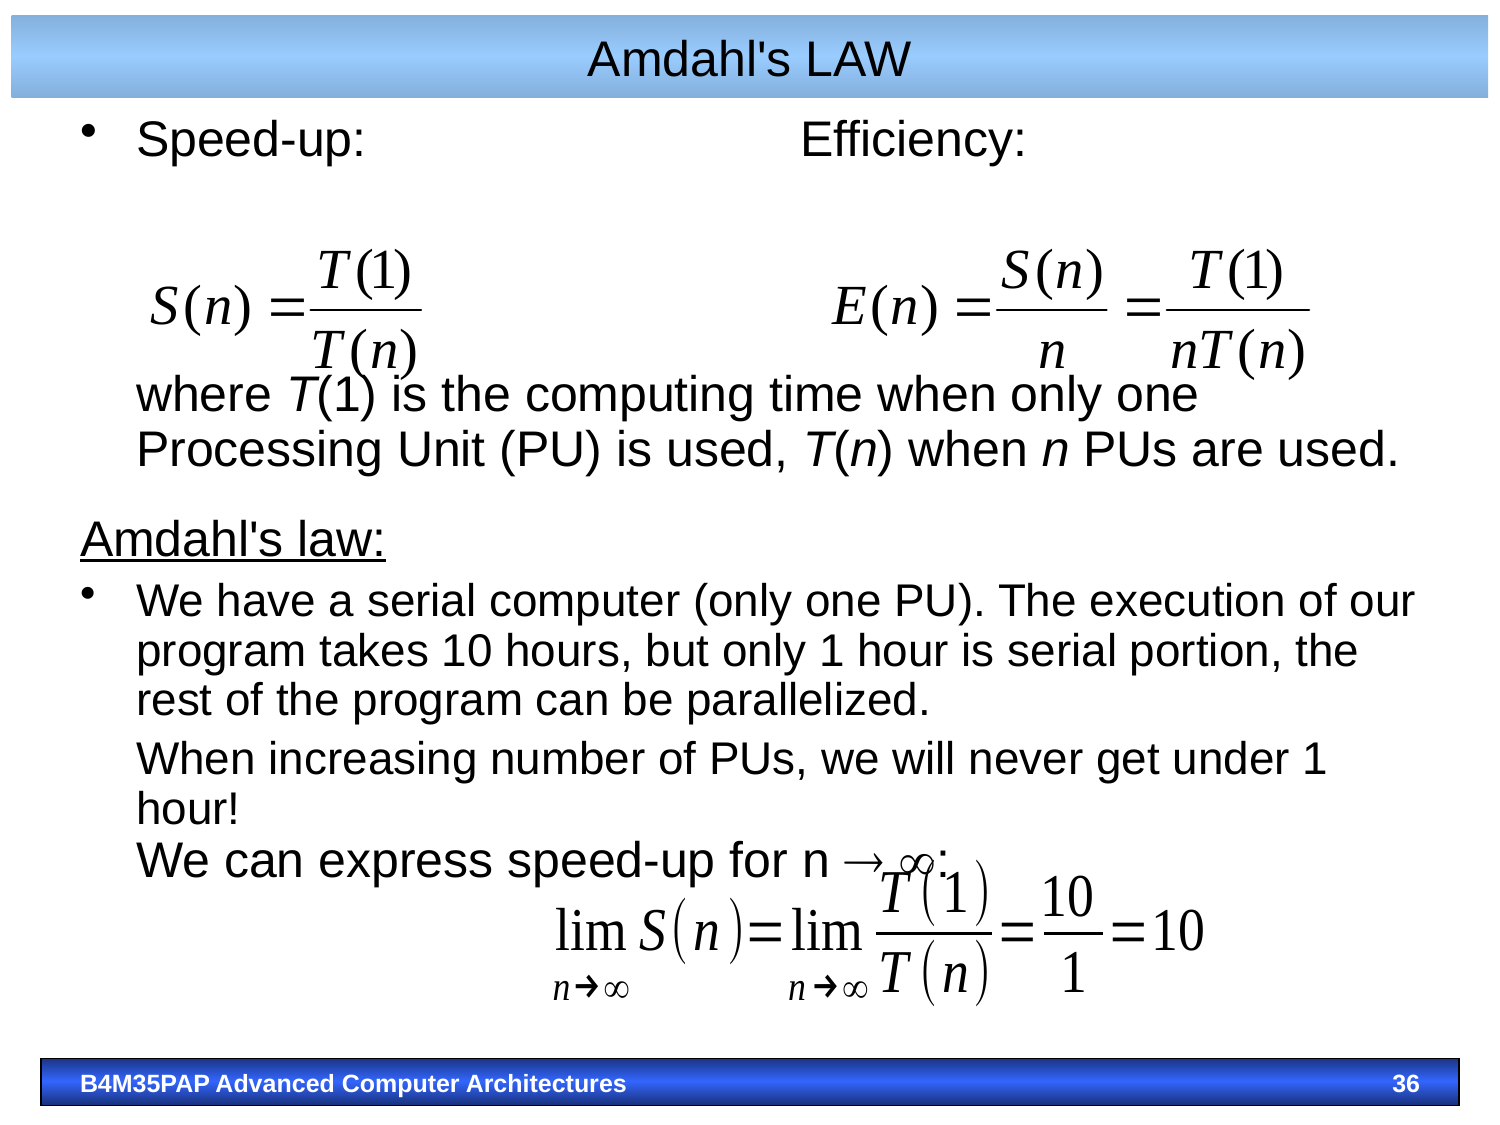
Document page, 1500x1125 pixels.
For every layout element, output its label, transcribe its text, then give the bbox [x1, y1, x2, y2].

title Amdahl's LAW [11, 15, 1489, 98]
chart [140, 234, 434, 391]
list Speed-up: Efficiency: where T(1) is the computing time when only one Processing Unit (PU) is used, T(n) when n PUs are used. Amdahl's law: We have a serial computer (only one PU). The execution of our program takes 10 hours, but only 1 hour is serial portion, the rest of the program can be parallelized. When increasing number of PUs, we will never get under 1 hour! We can express speed-up for n  : [64, 105, 1436, 1043]
chart [821, 234, 1323, 391]
chart [539, 855, 1225, 1012]
